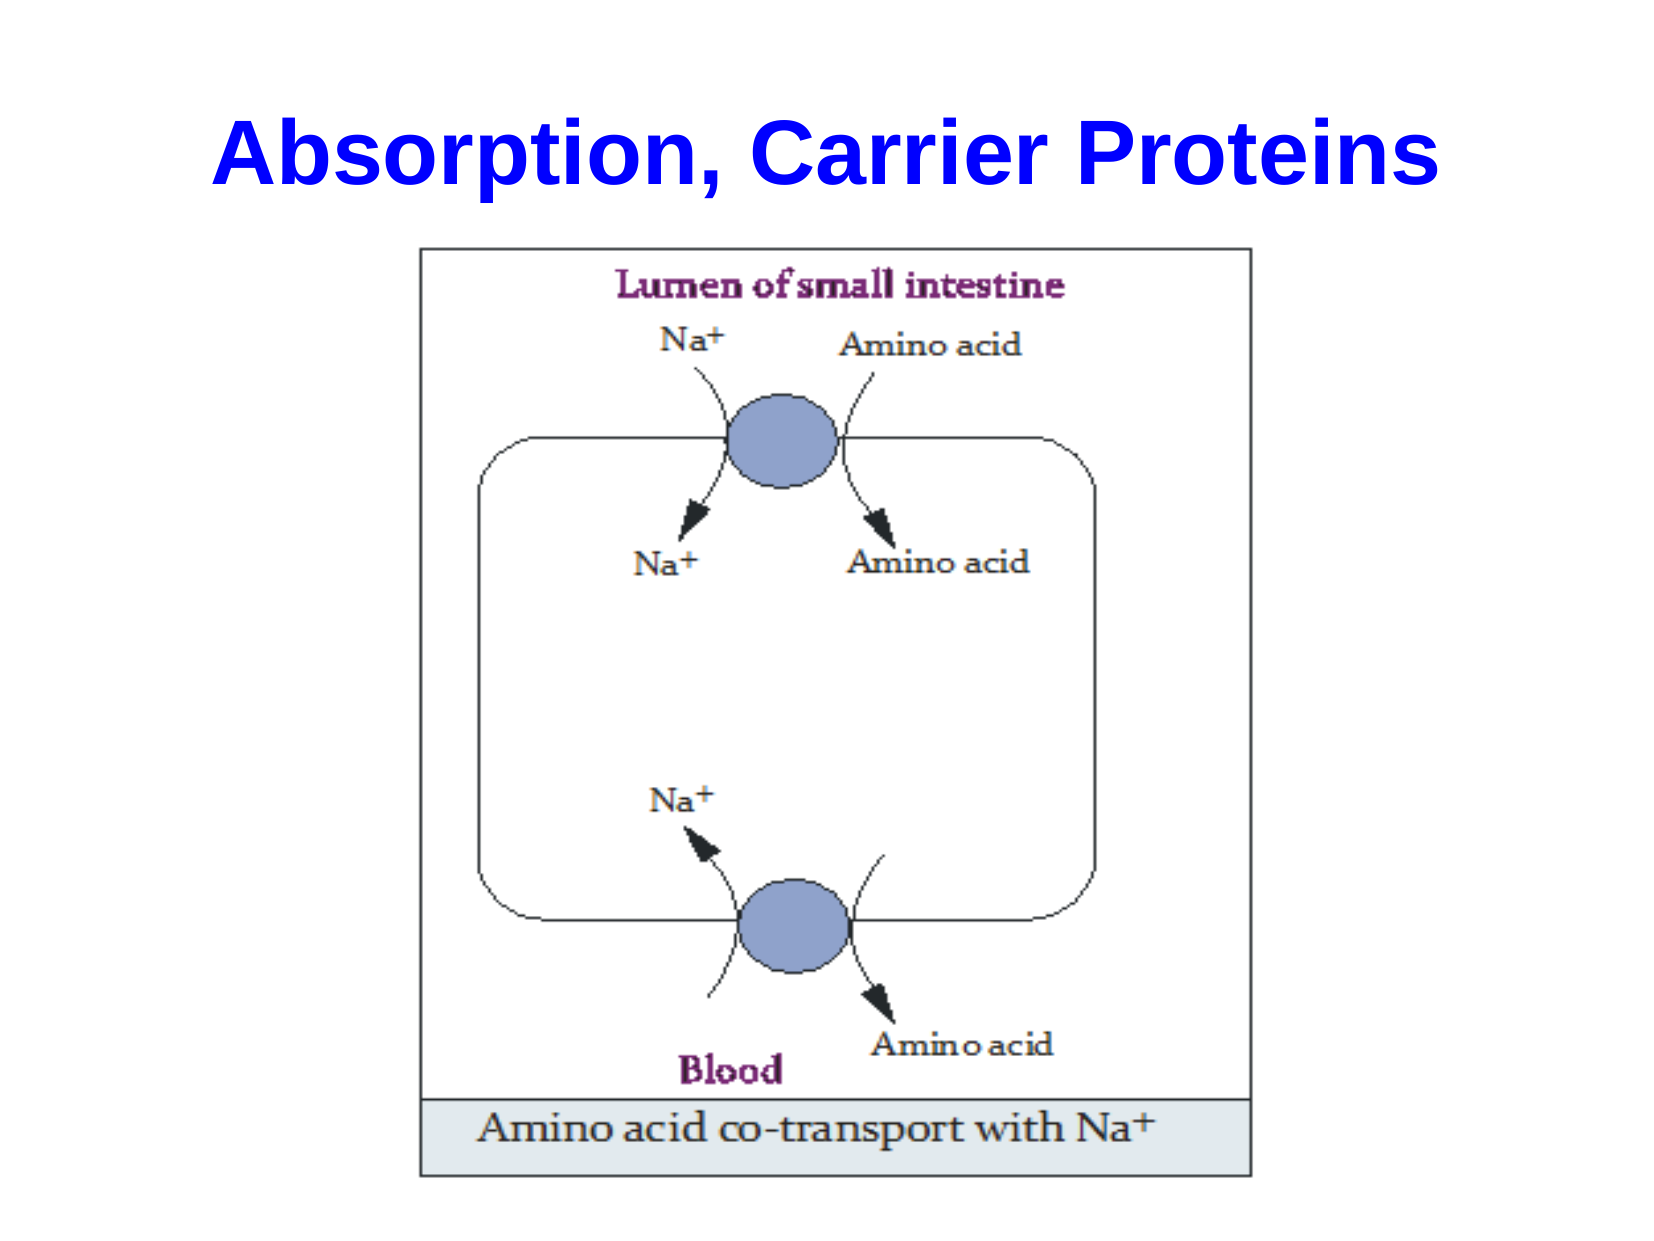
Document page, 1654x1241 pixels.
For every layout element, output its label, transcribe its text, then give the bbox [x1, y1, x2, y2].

title Absorption, Carrier Proteins [82, 49, 1571, 257]
picture [415, 239, 1261, 1186]
